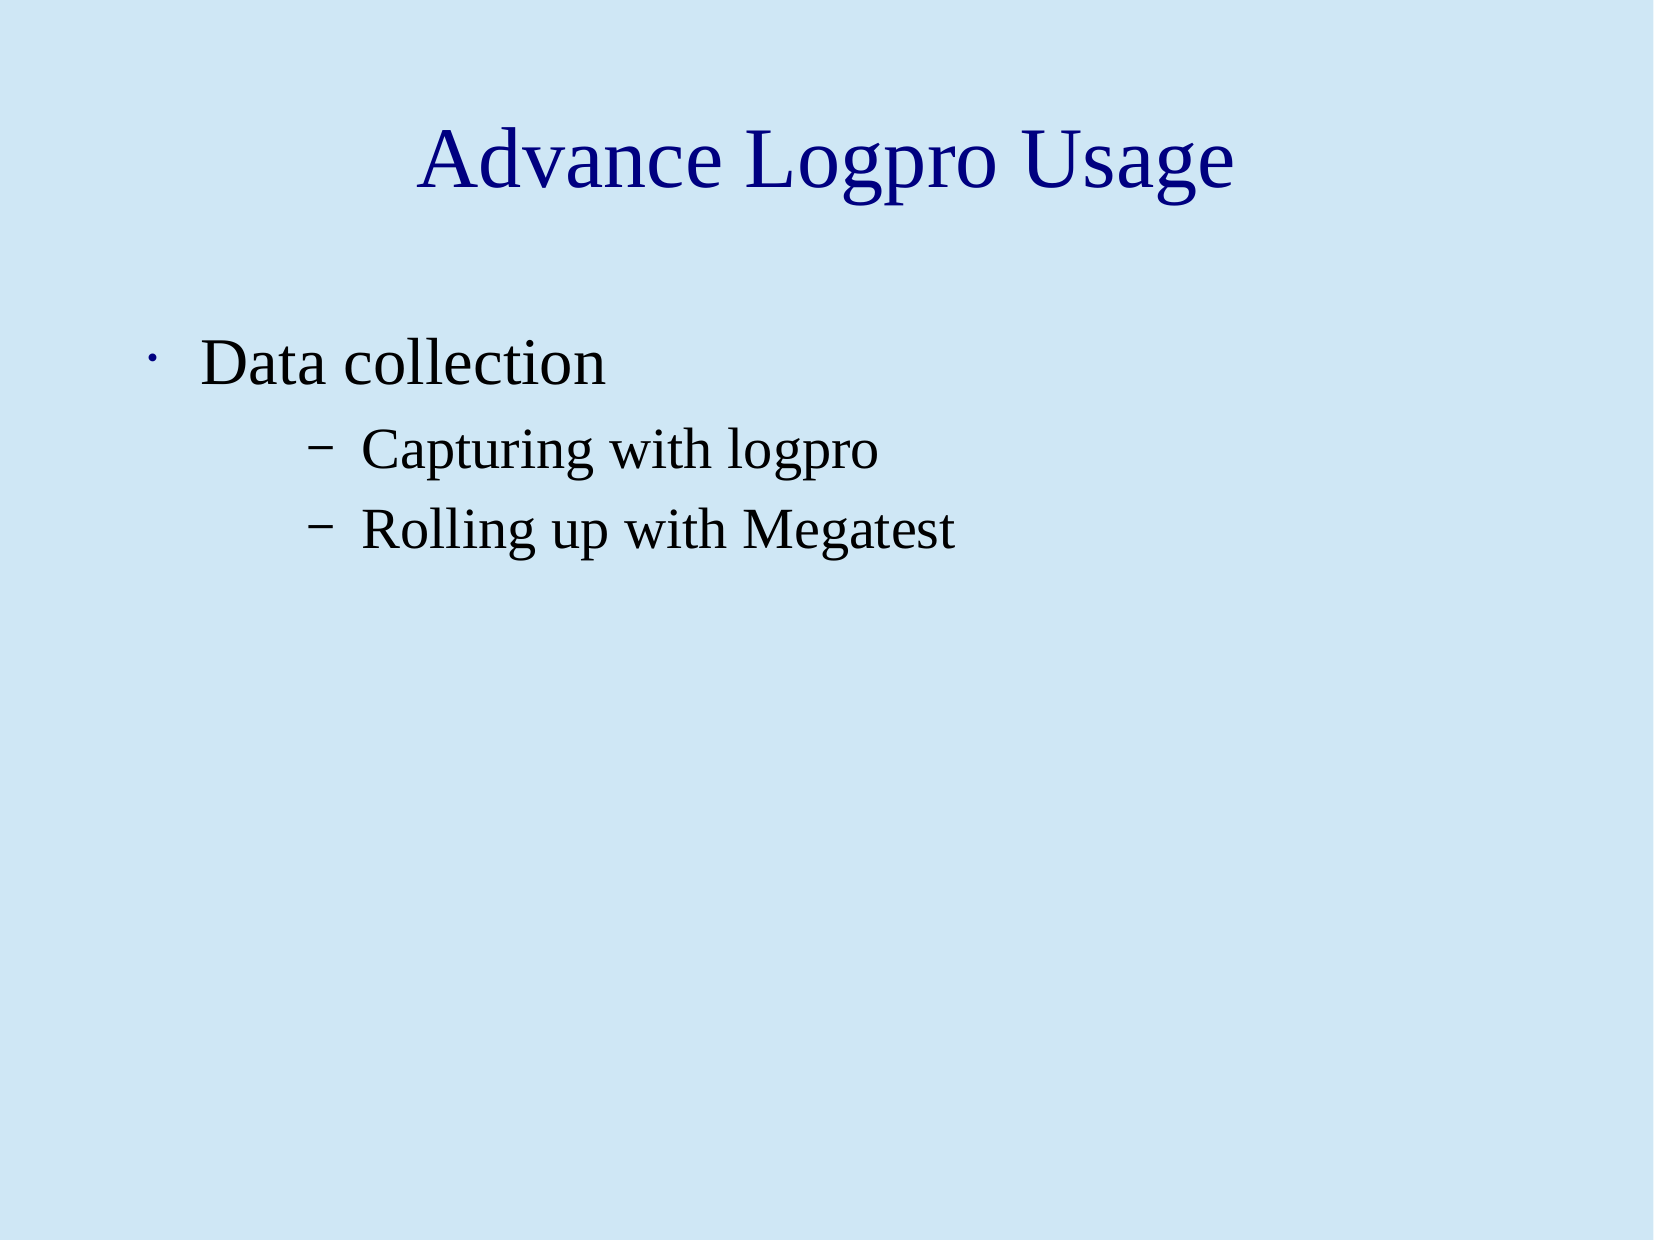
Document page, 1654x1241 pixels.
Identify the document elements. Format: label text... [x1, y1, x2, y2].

list Data collection Capturing with logpro Rolling up with Megatest [129, 324, 1489, 1045]
title Advance Logpro Usage [82, 55, 1571, 263]
